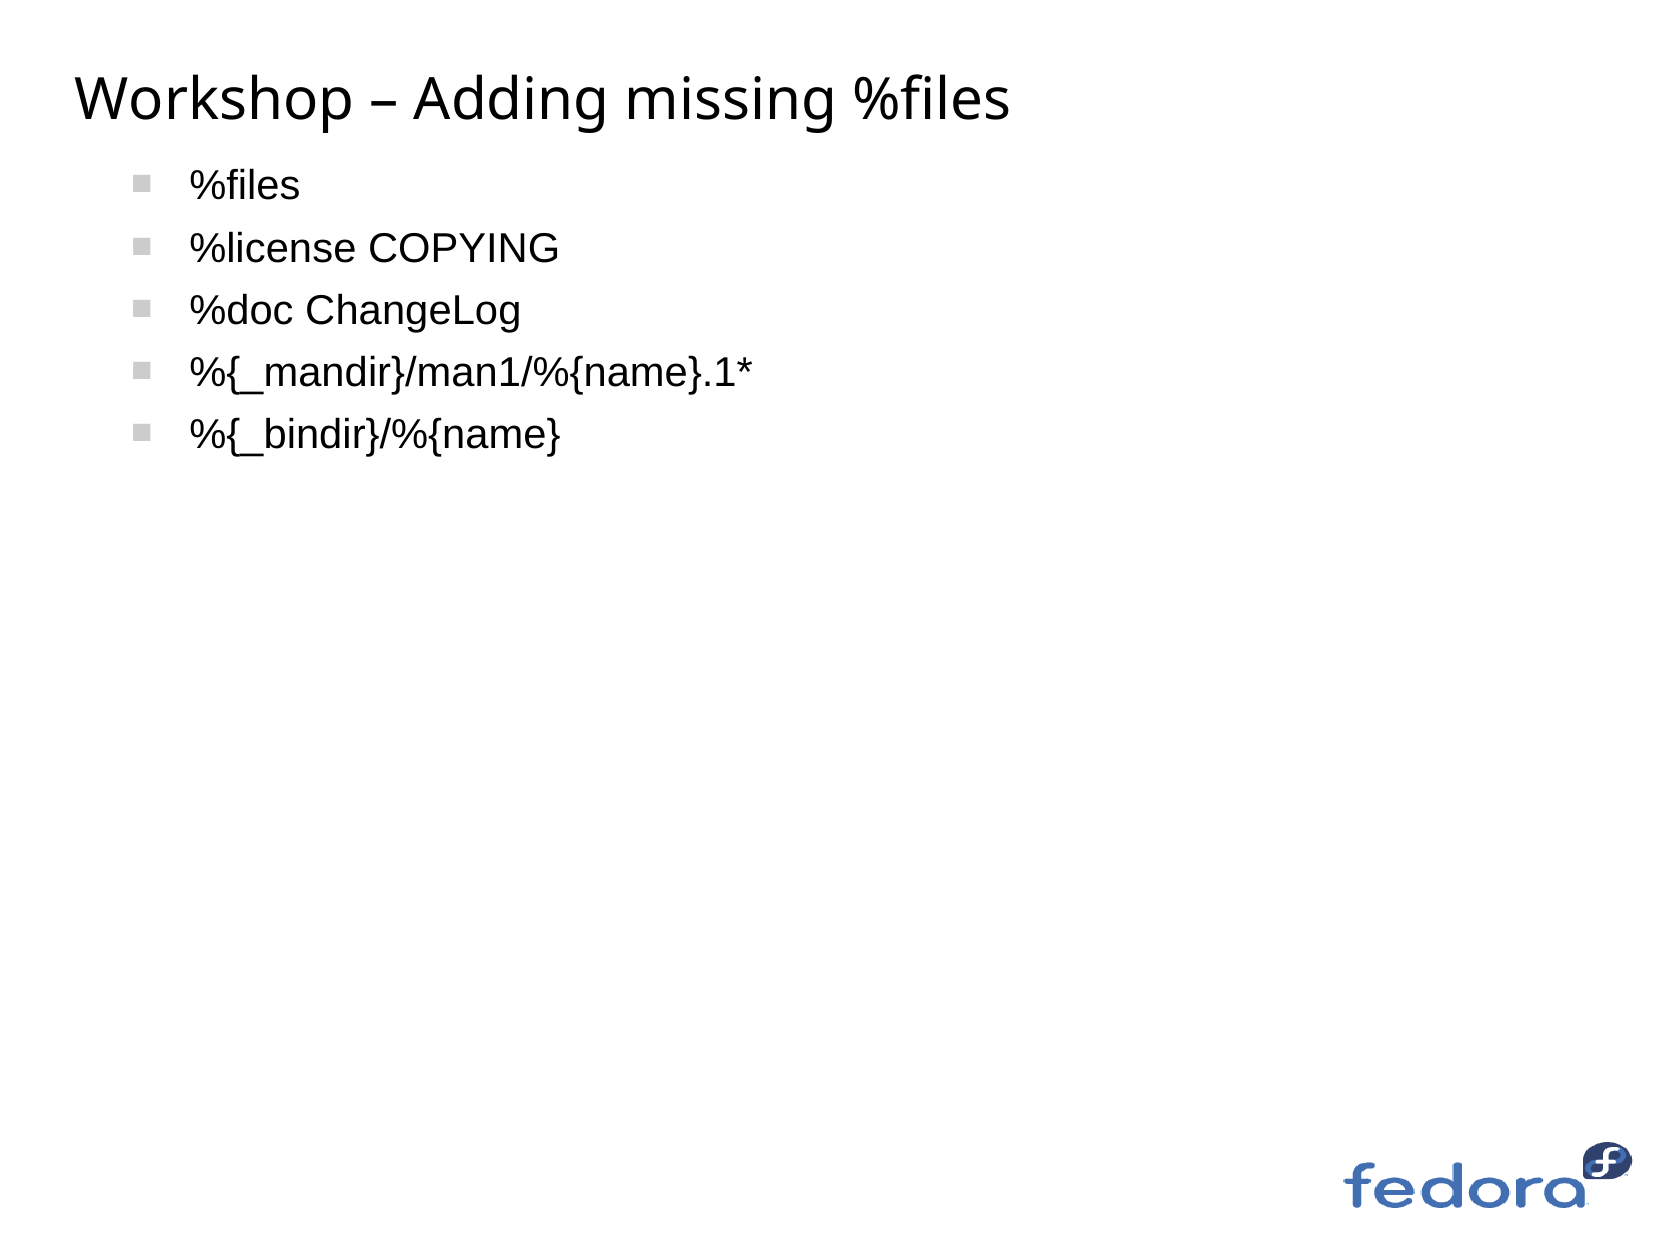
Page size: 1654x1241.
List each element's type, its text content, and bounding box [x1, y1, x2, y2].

title Workshop – Adding missing %files [74, 37, 1506, 156]
picture [1332, 1124, 1651, 1227]
list %files %license COPYING %doc ChangeLog %{_mandir}/man1/%{name}.1* %{_bindir}/%{name} [77, 162, 1500, 1071]
